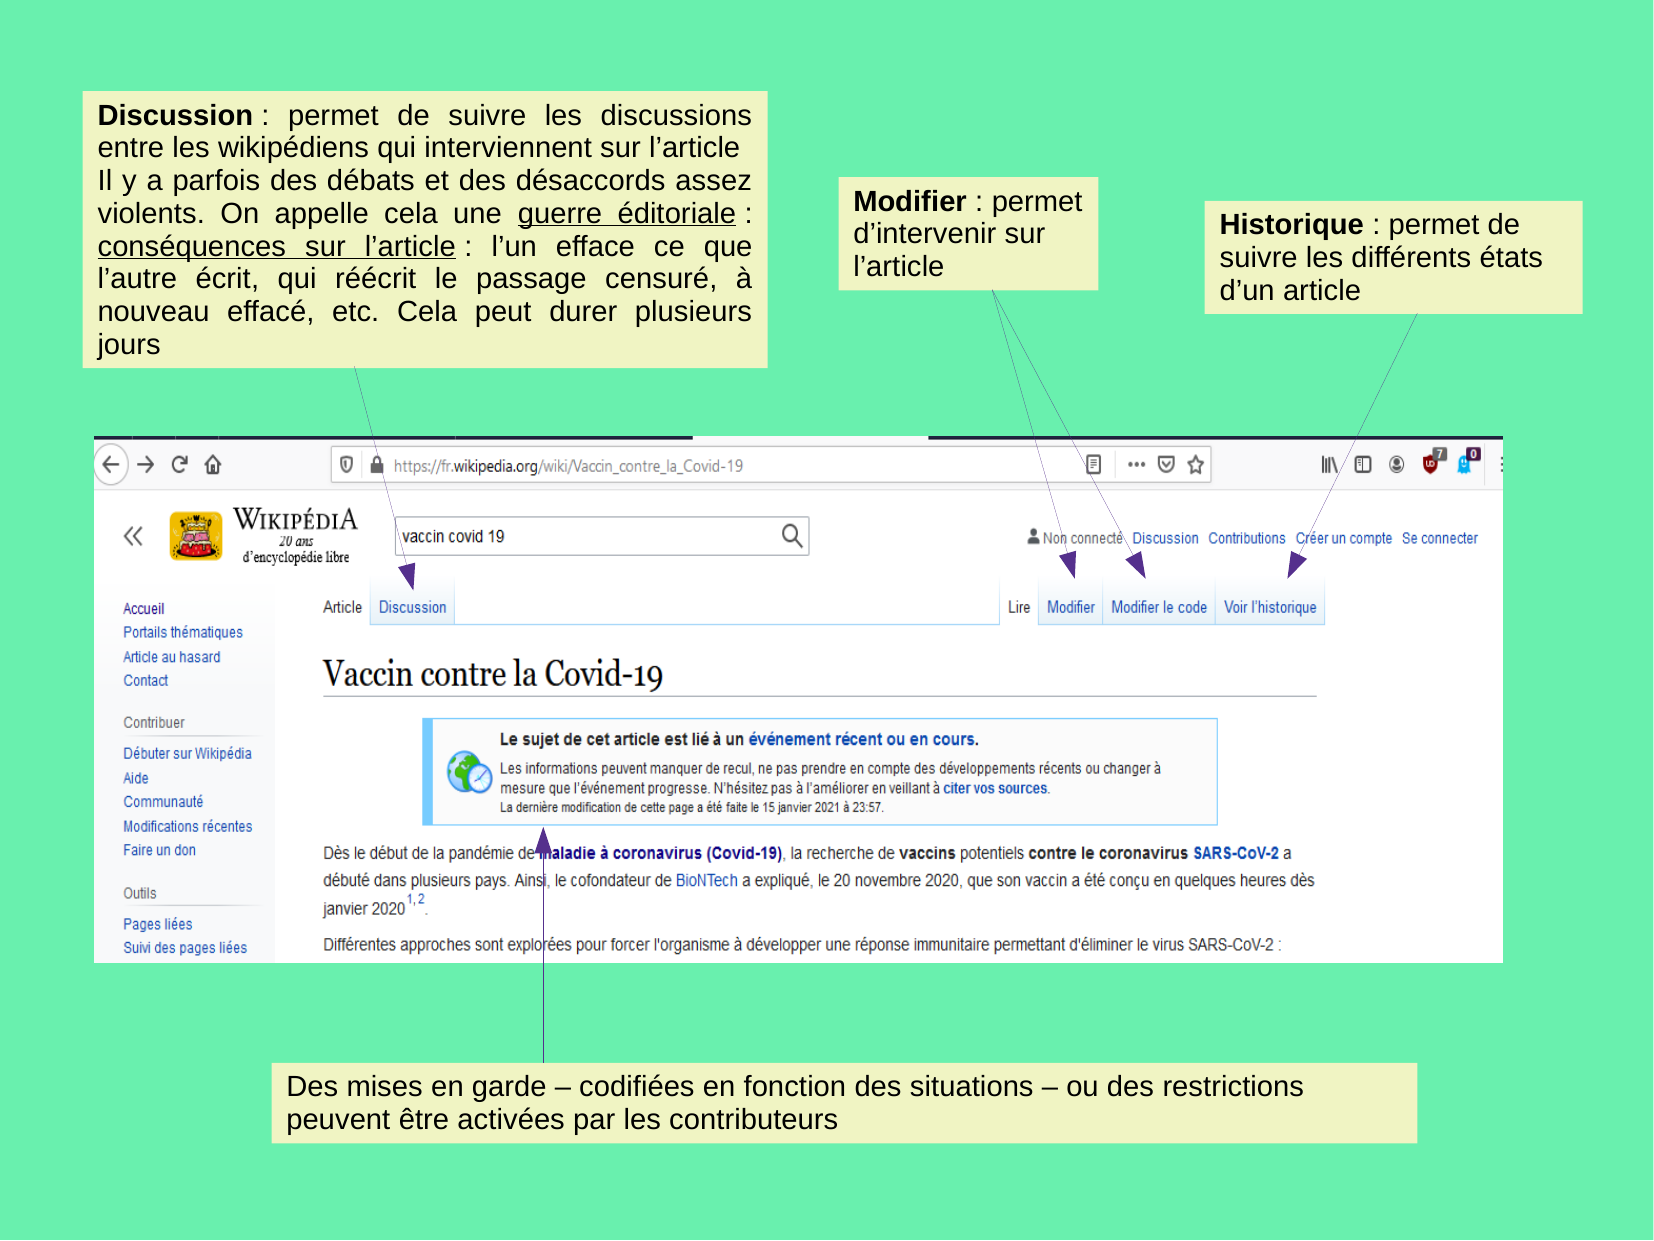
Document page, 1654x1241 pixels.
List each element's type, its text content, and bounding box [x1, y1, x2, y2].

text_box Discussion : permet de suivre les discussions entre les wikipédiens qui interviennent sur l’article Il y a parfois des débats et des désaccords assez violents. On appelle cela une guerre éditoriale : conséquences sur l’article : l’un efface ce que l’autre écrit, qui réécrit le passage censuré, à nouveau effacé, etc. Cela peut durer plusieurs jours [82, 91, 768, 369]
picture [94, 436, 1503, 963]
text_box Des mises en garde – codifiées en fonction des situations – ou des restrictions peuvent être activées par les contributeurs [271, 1062, 1418, 1144]
text_box Historique : permet de suivre les différents états d’un article [1204, 200, 1583, 314]
text_box Modifier : permet d’intervenir sur l’article [838, 177, 1099, 291]
